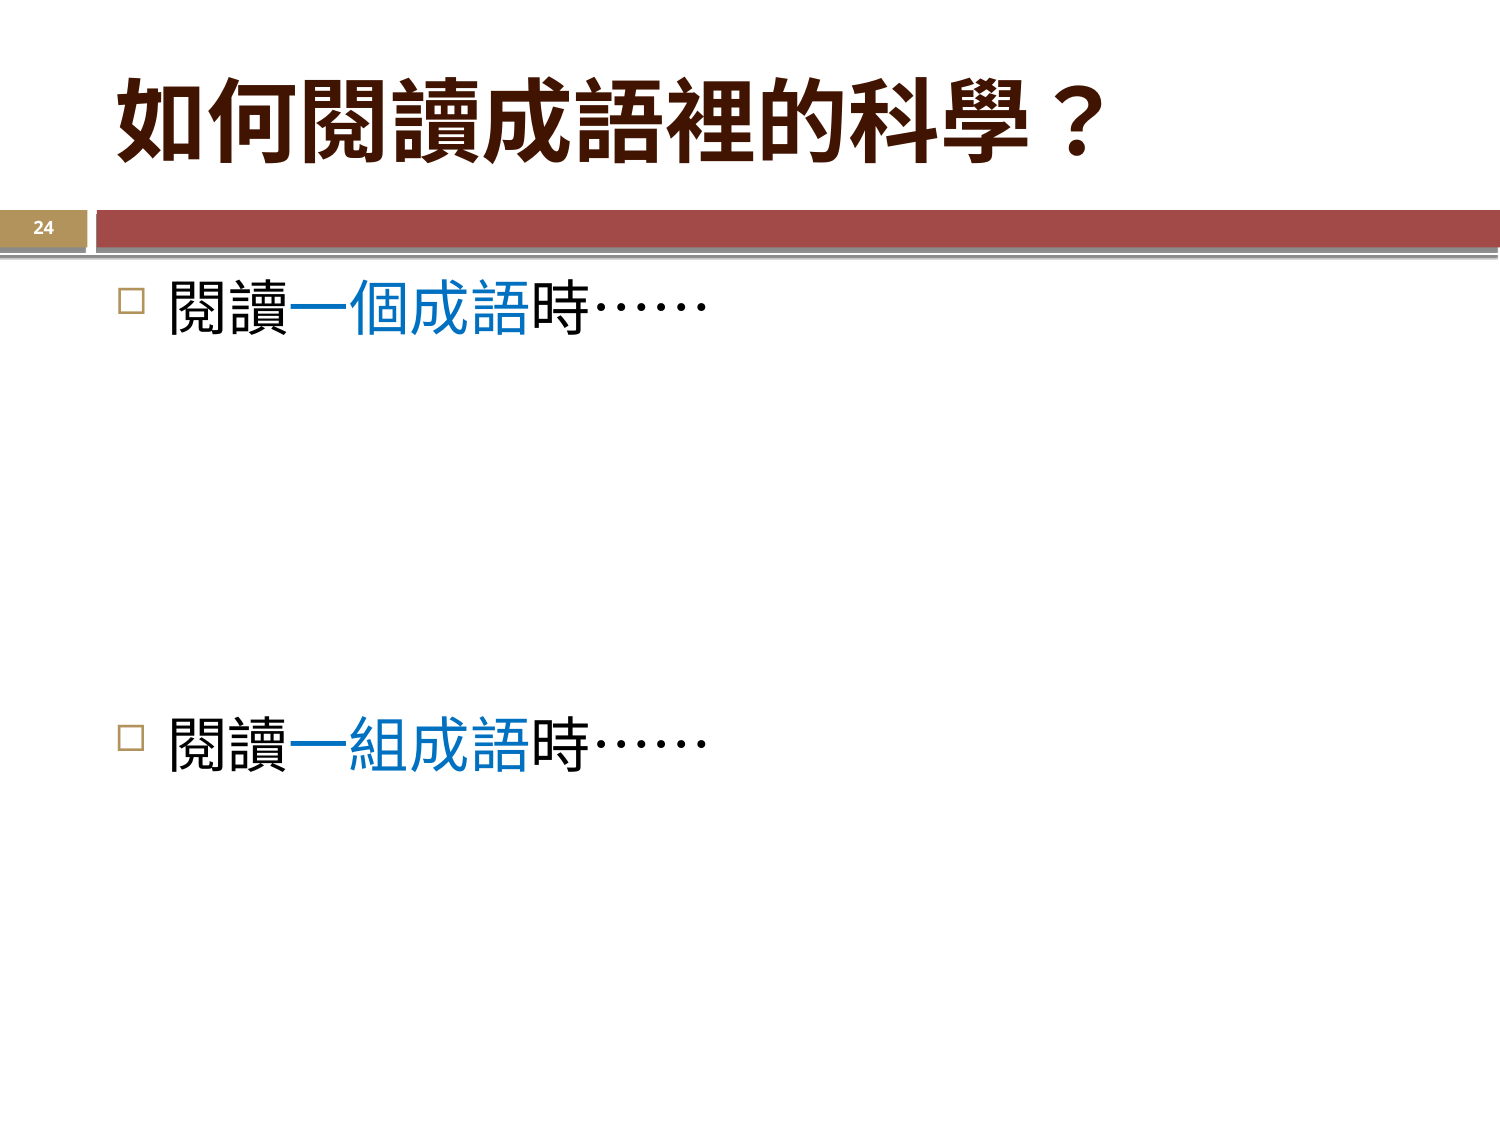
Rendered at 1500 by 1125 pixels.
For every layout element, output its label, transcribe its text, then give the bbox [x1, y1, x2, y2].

title 如何閱讀成語裡的科學？ [100, 37, 1438, 200]
slide_number <編號> [0, 208, 88, 249]
list 閱讀一個成語時…… [100, 262, 1438, 350]
text_box 閱讀一組成語時…… [100, 699, 1438, 787]
